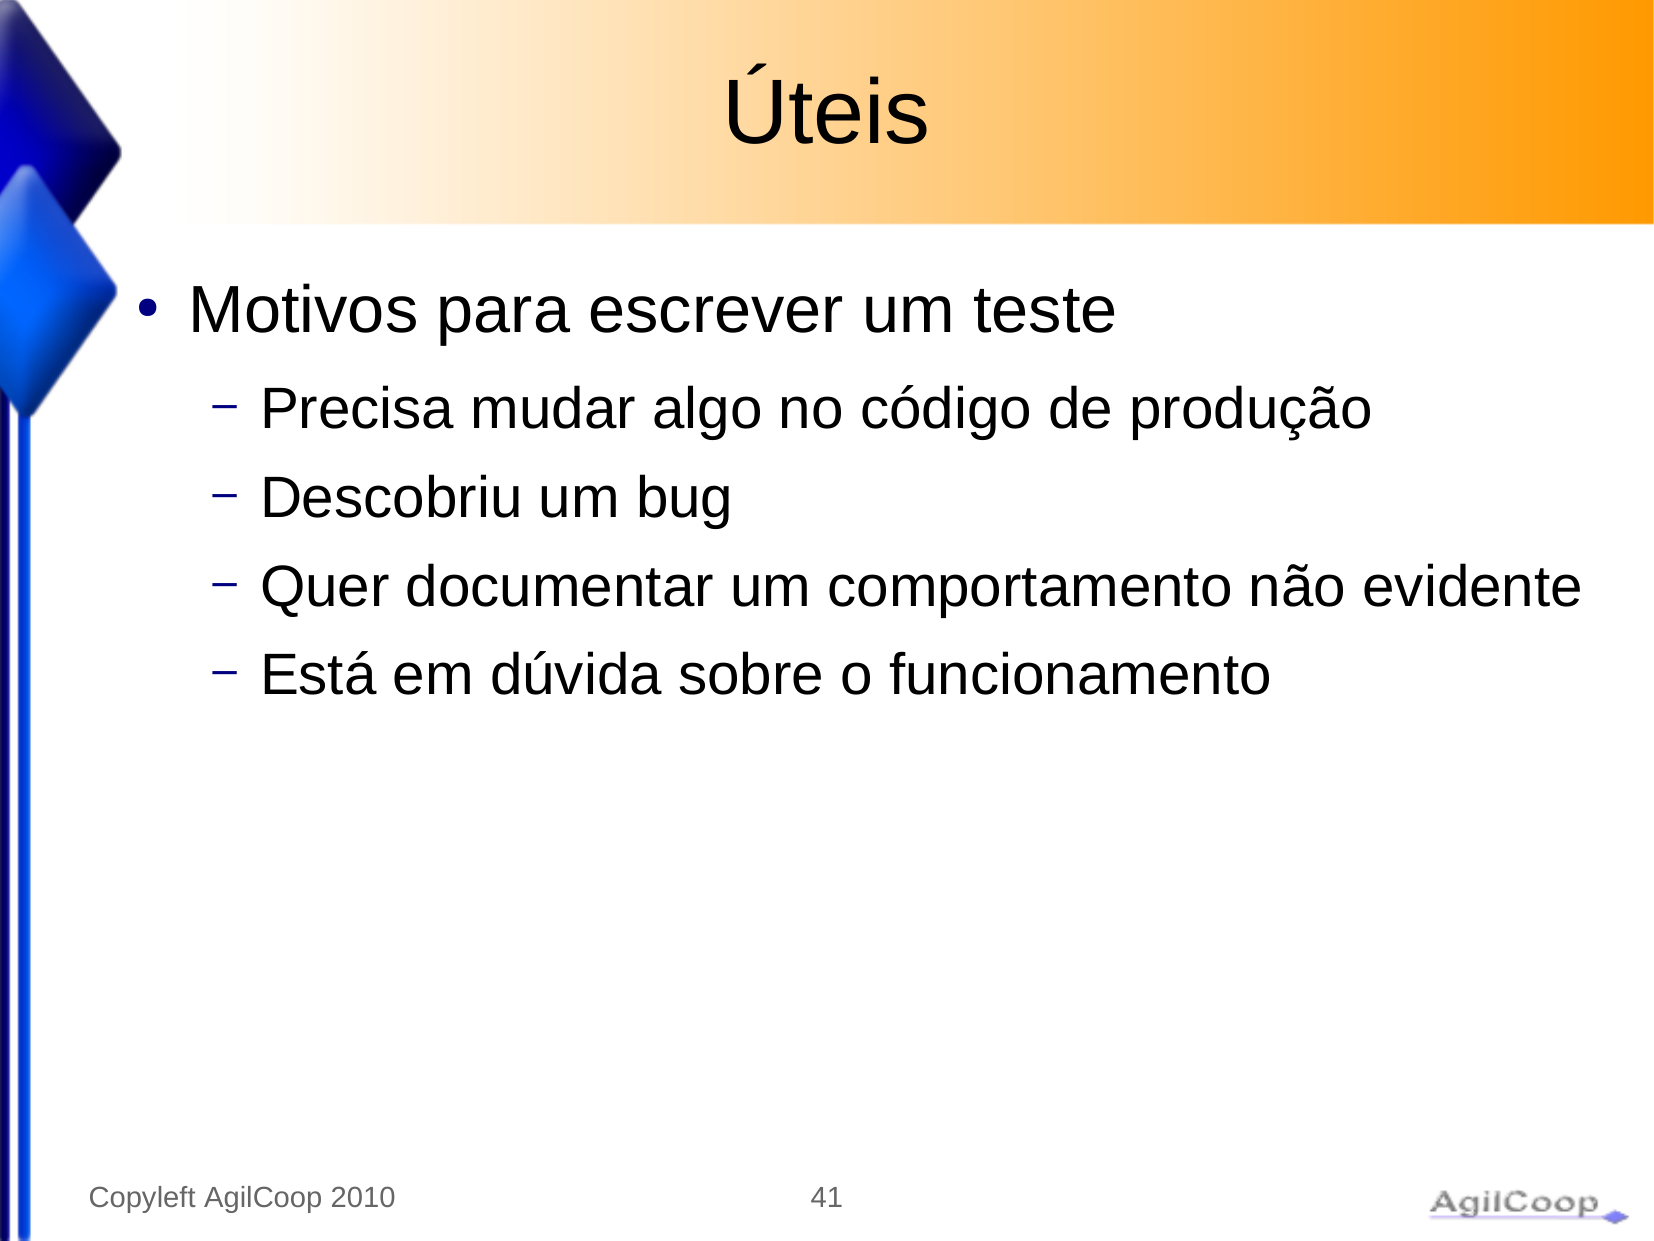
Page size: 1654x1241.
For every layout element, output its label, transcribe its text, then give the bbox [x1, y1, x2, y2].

title Úteis [82, 8, 1571, 216]
picture [0, 0, 1654, 1241]
list Motivos para escrever um teste Precisa mudar algo no código de produção Descobriu um bug Quer documentar um comportamento não evidente Está em dúvida sobre o funcionamento [118, 271, 1607, 1108]
